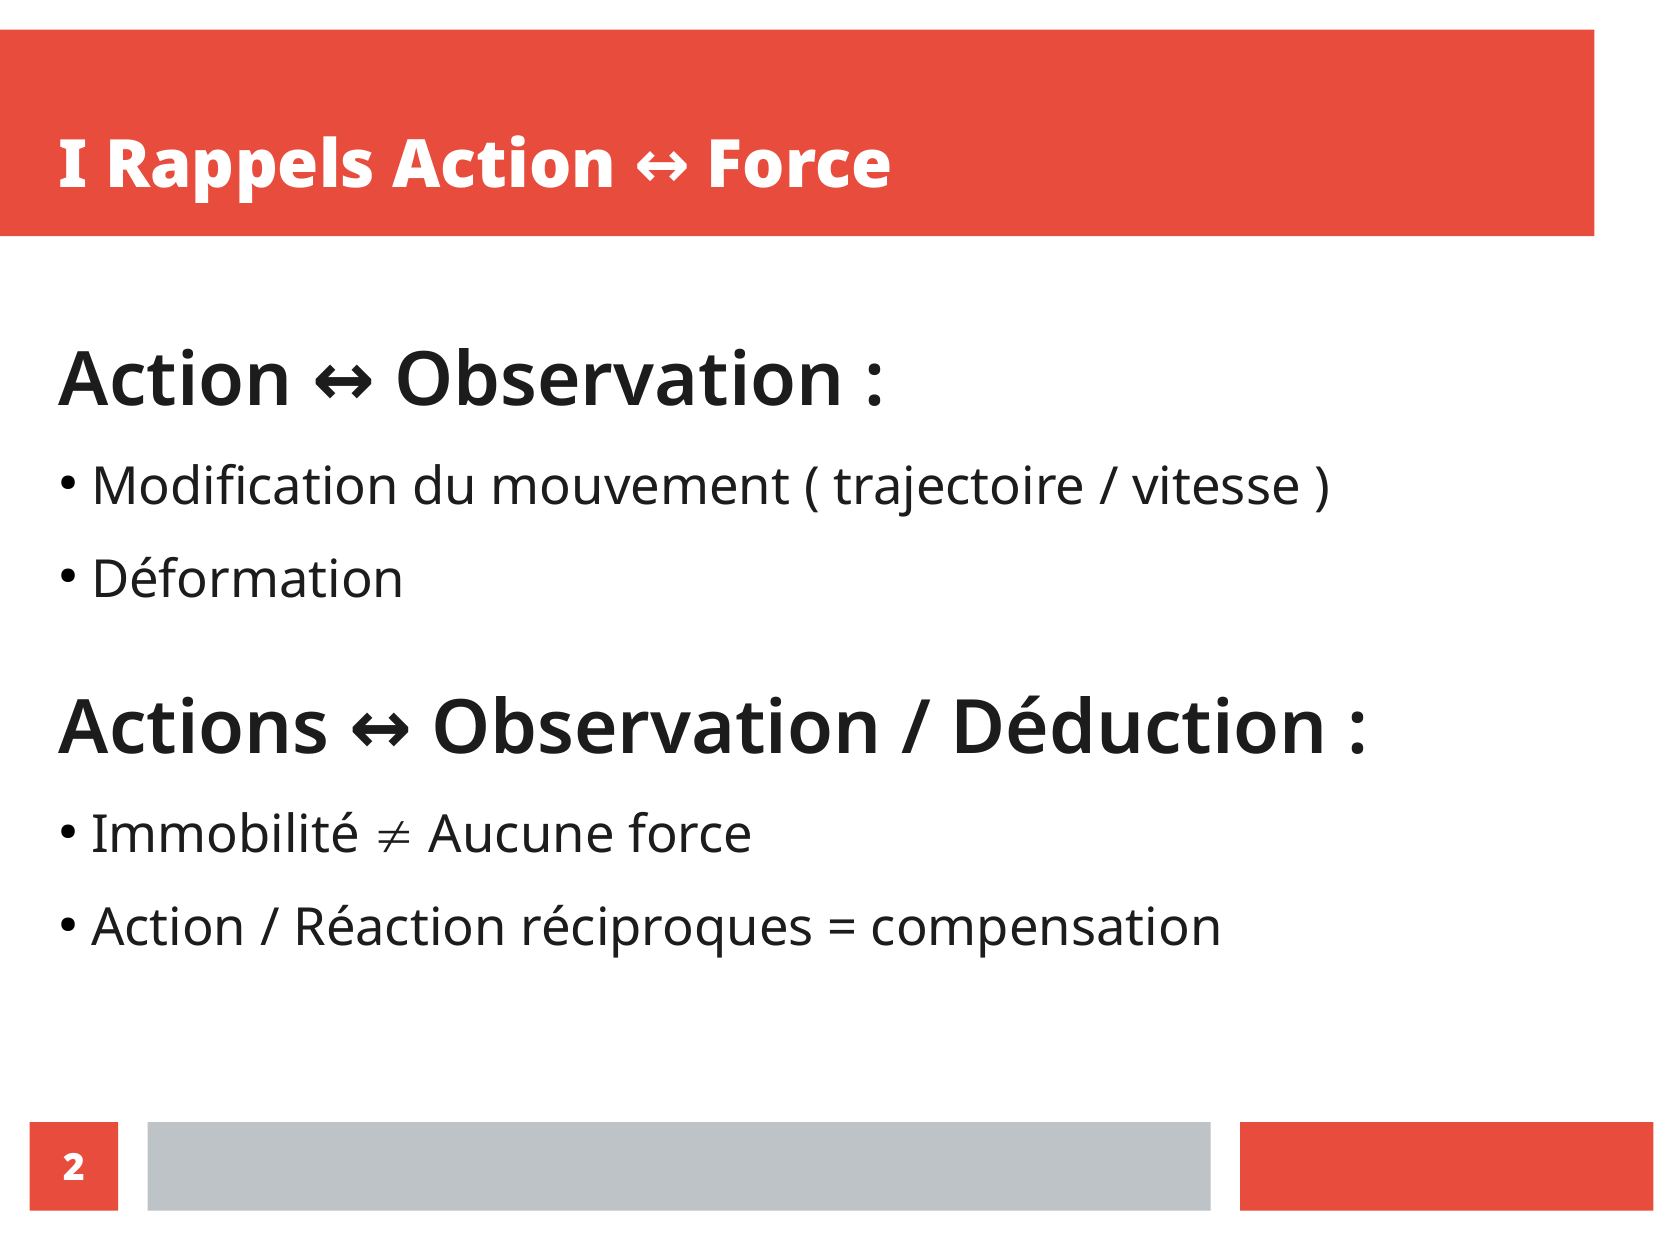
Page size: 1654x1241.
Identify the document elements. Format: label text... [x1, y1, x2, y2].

list Actions ↔ Observation / Déduction : Immobilité ≠ Aucune force Action / Réaction réciproques = compensation [59, 673, 1565, 963]
title I Rappels Action ↔ Force [59, 59, 1595, 207]
list Action ↔ Observation : Modification du mouvement ( trajectoire / vitesse ) Déformation [59, 324, 1565, 615]
